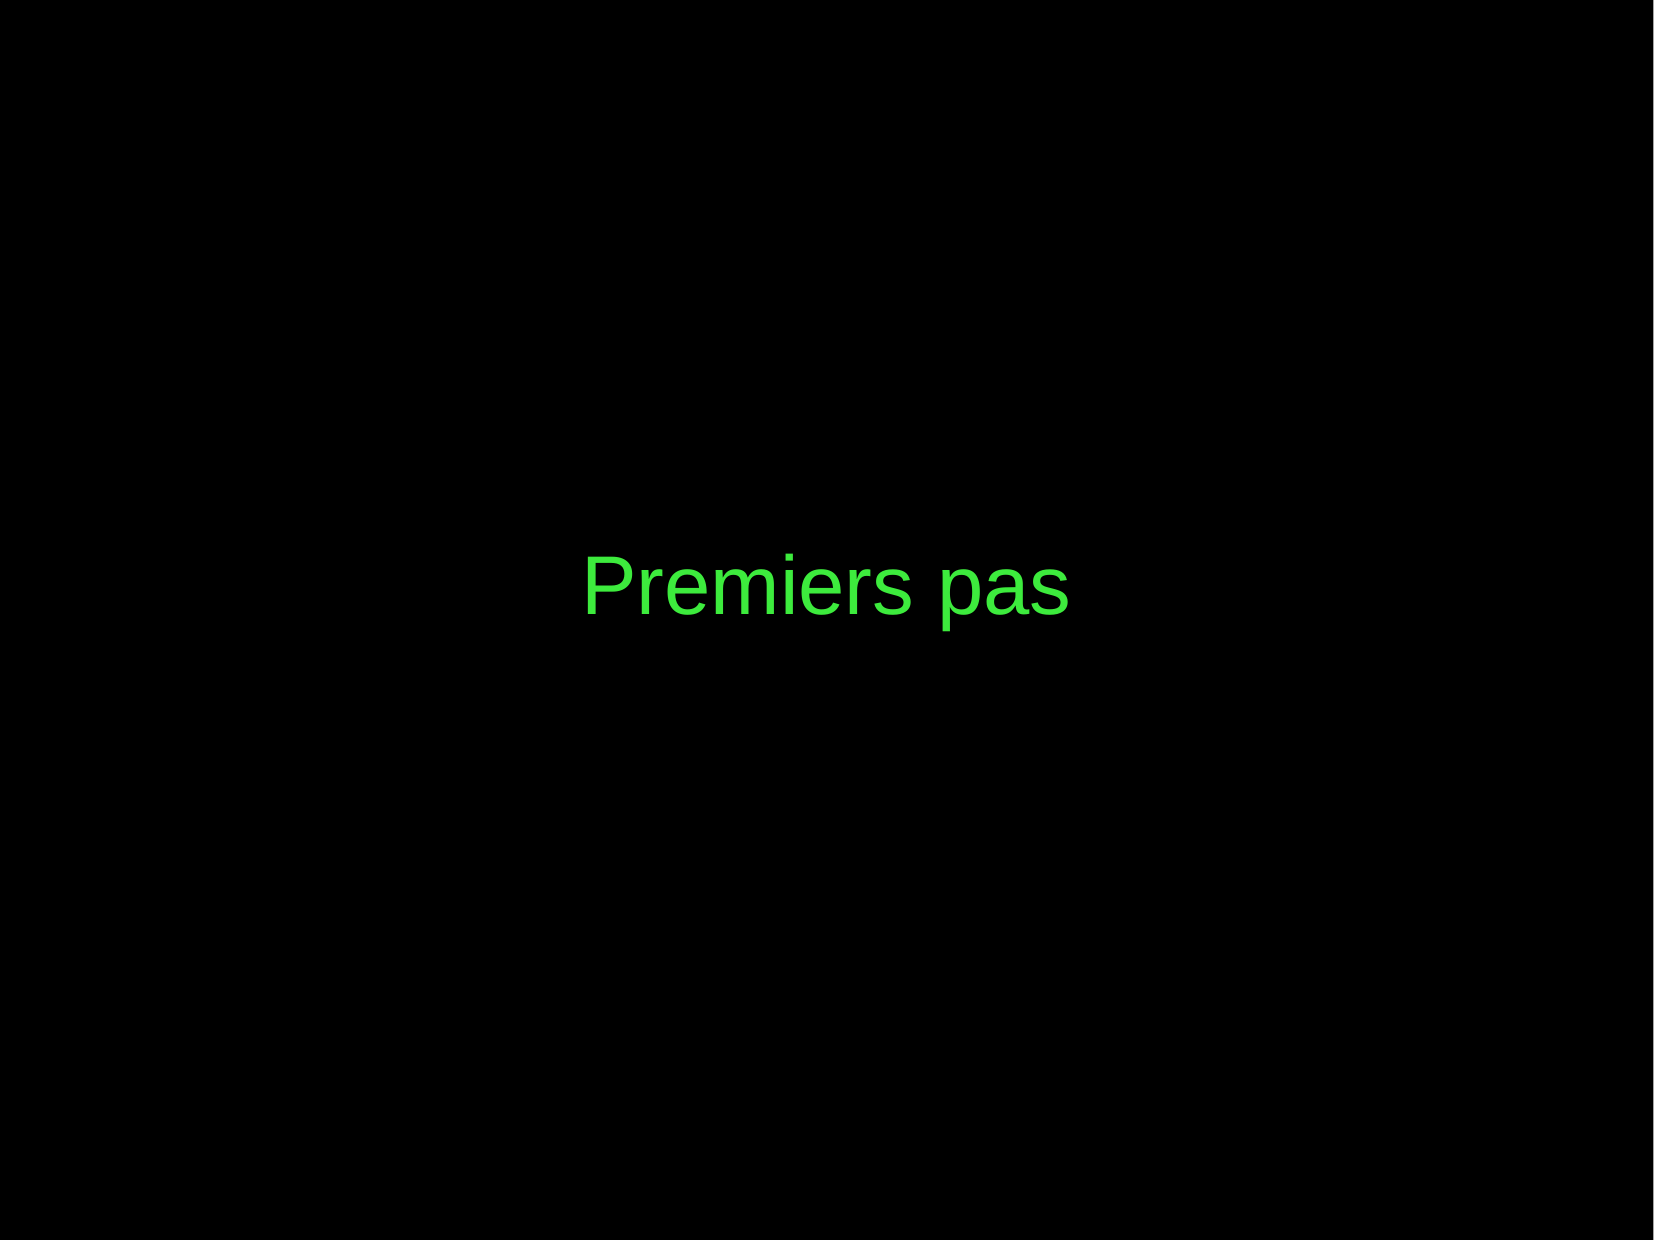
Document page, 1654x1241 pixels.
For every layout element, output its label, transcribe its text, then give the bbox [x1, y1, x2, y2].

subtitle Premiers pas [82, 49, 1571, 1122]
